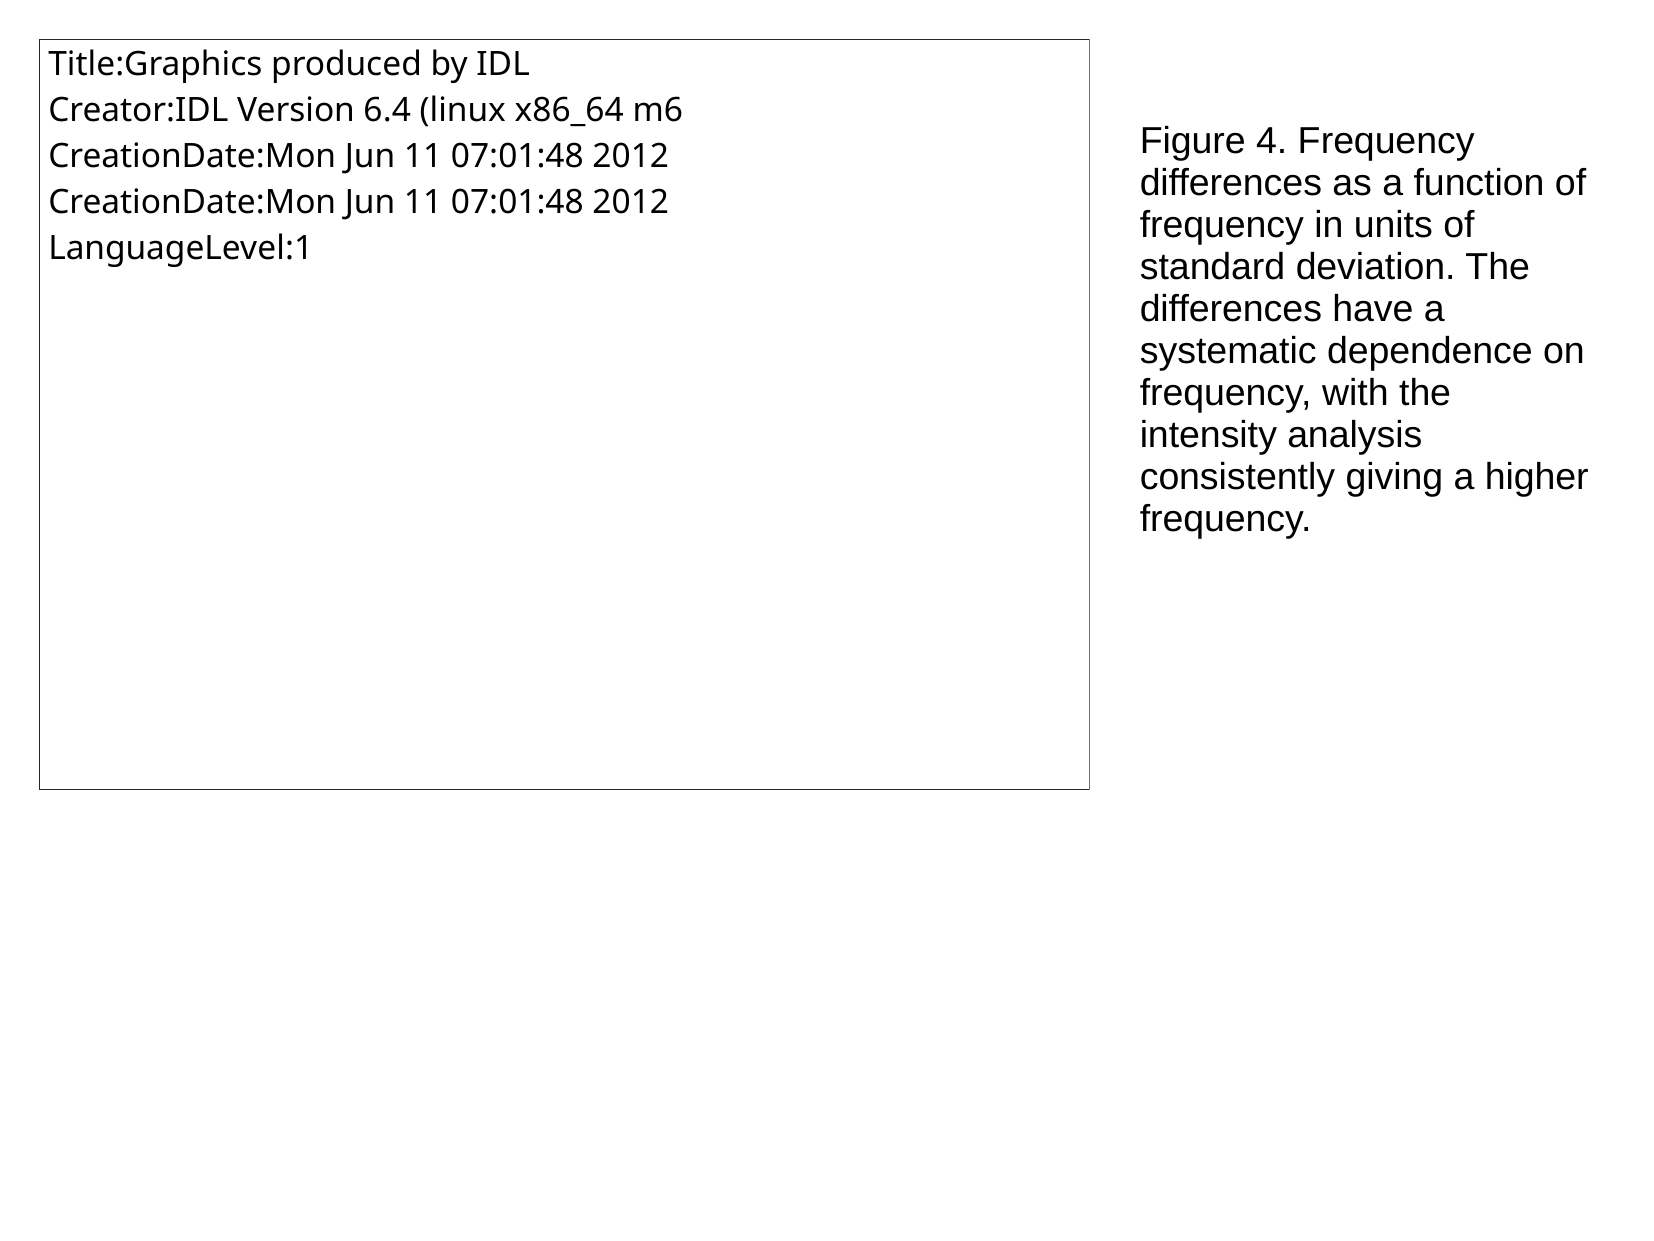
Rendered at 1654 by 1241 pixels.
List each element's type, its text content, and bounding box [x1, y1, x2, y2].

picture [37, 37, 1090, 790]
text_box Figure 4. Frequency differences as a function of frequency in units of standard deviation. The differences have a systematic dependence on frequency, with the intensity analysis consistently giving a higher frequency. [1125, 112, 1613, 548]
